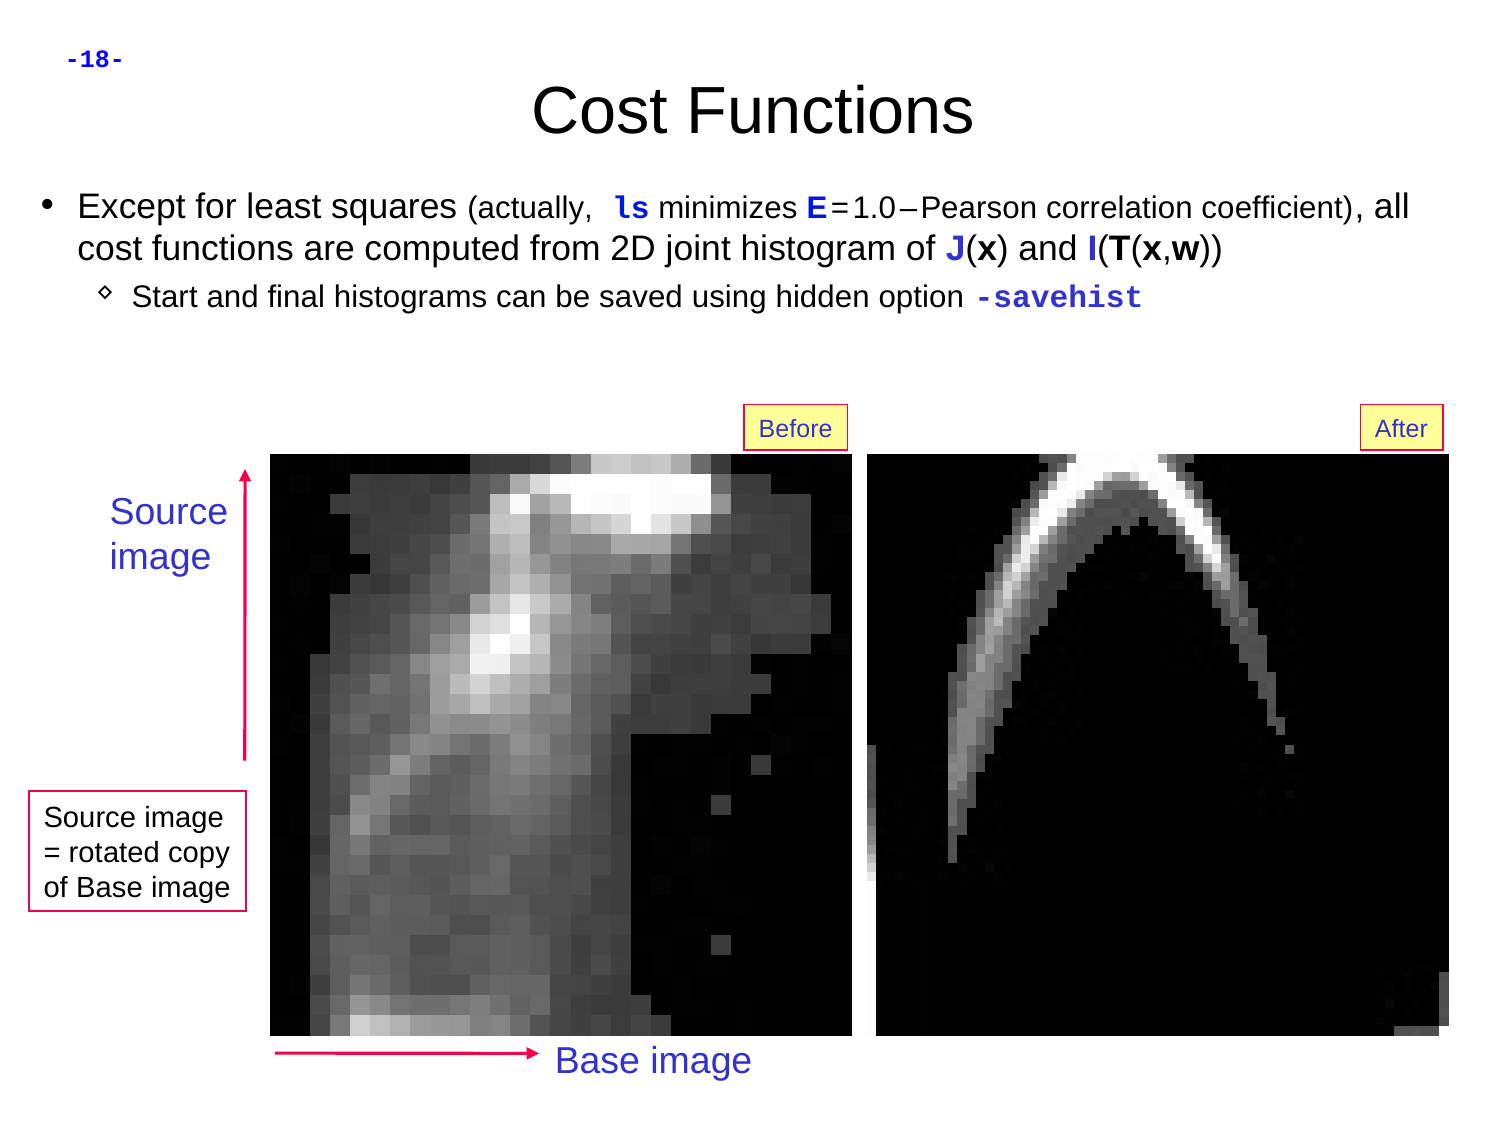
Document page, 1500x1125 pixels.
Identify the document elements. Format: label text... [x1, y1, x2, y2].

text_box Cost Functions [116, 56, 1391, 157]
text_box Before [743, 404, 848, 450]
text_box Base image [540, 1028, 768, 1089]
picture [867, 454, 1449, 1036]
text_box Except for least squares (actually, ls minimizes E = 1.0 – Pearson correlation coefficient), all cost functions are computed from 2D joint histogram of J(x) and I(T(x,w)) Start and final histograms can be saved using hidden option -savehist [24, 174, 1476, 1088]
text_box After [1360, 404, 1444, 450]
picture [270, 454, 852, 1036]
text_box Source image [94, 479, 243, 585]
text_box Source image = rotated copy of Base image [28, 790, 246, 912]
